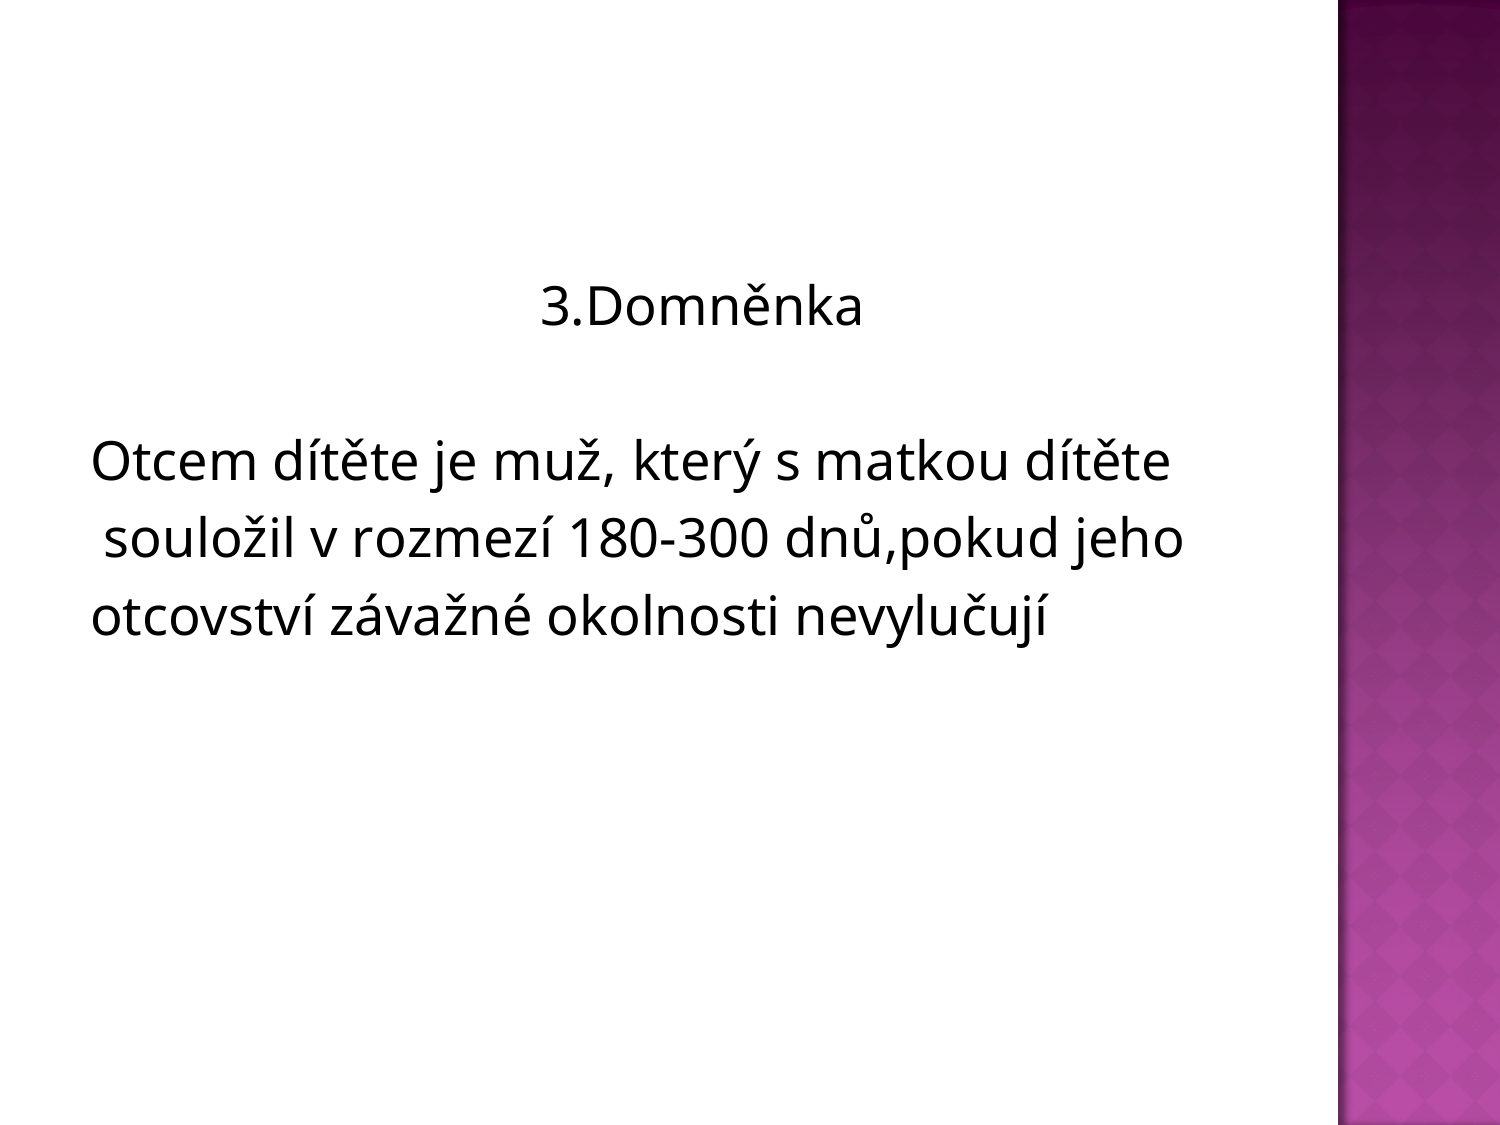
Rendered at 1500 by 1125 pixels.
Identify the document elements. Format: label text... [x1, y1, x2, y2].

picture [1337, 0, 1500, 1125]
list 3.Domněnka Otcem dítěte je muž, který s matkou dítěte souložil v rozmezí 180-300 dnů,pokud jeho otcovství závažné okolnosti nevylučují [75, 263, 1263, 1060]
